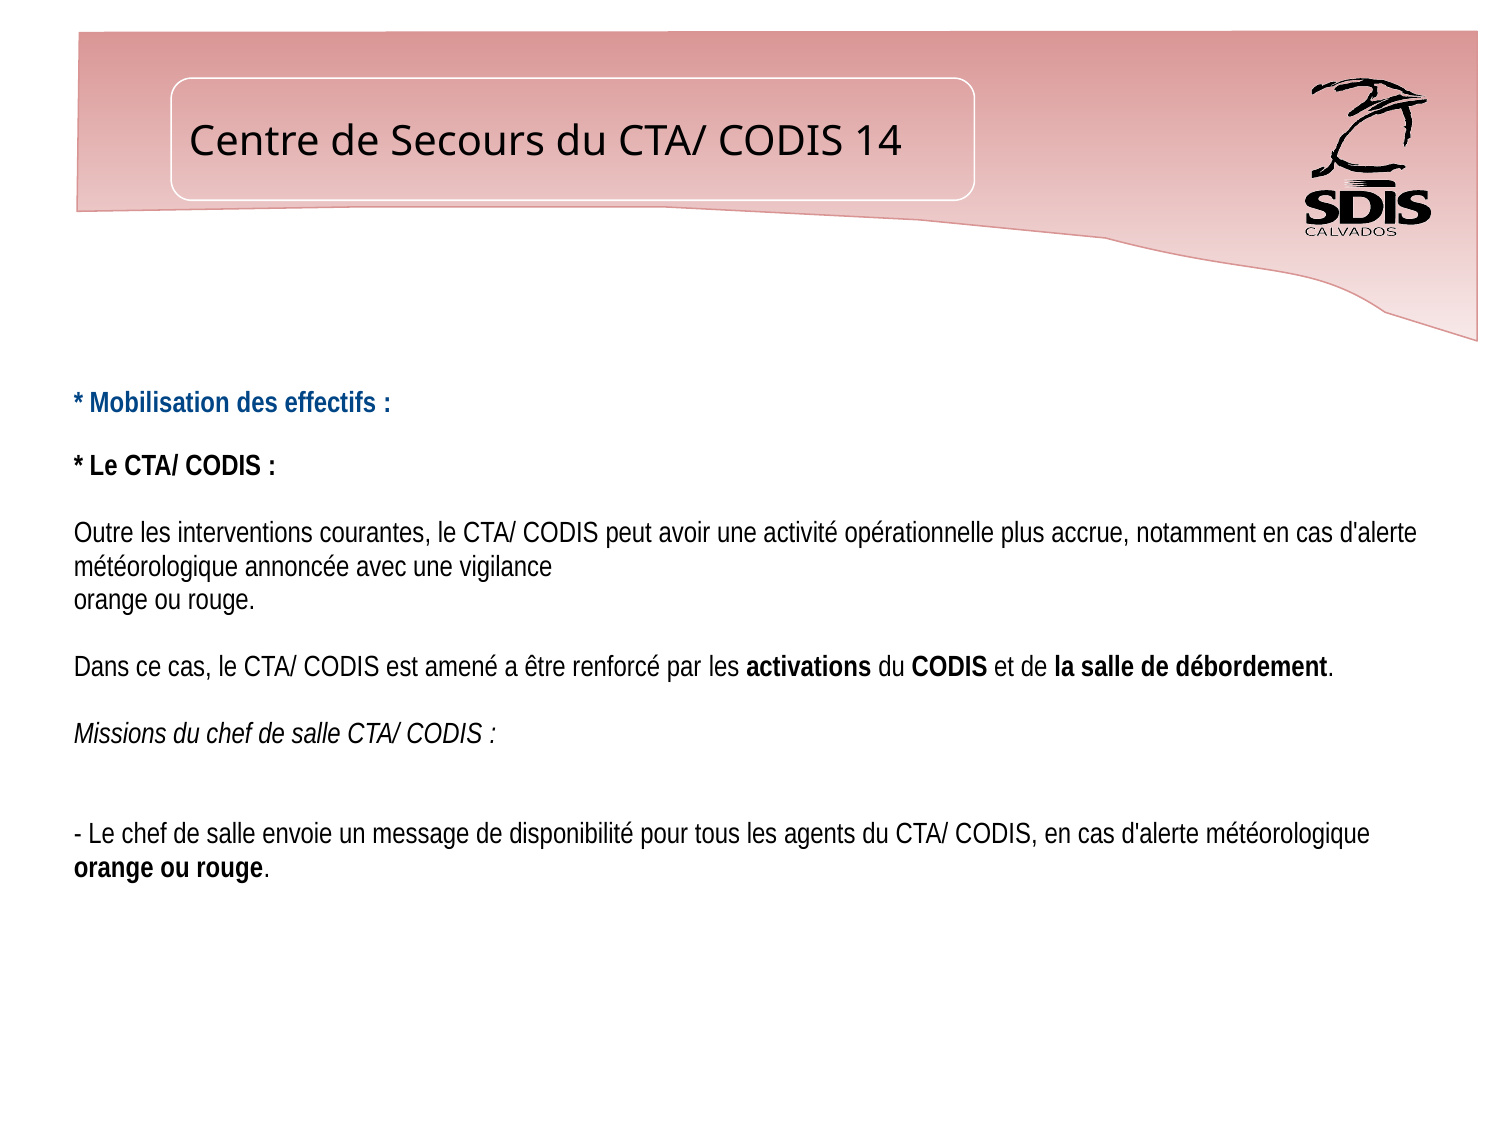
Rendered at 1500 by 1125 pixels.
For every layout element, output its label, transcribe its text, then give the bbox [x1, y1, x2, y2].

picture [1305, 78, 1431, 236]
text_box [77, 31, 1478, 341]
text_box * Mobilisation des effectifs : * Le CTA/ CODIS : Outre les interventions courantes, le CTA/ CODIS peut avoir une activité opérationnelle plus accrue, notamment en cas d'alerte météorologique annoncée avec une vigilance orange ou rouge. Dans ce cas, le CTA/ CODIS est amené a être renforcé par les activations du CODIS et de la salle de débordement. Missions du chef de salle CTA/ CODIS : - Le chef de salle envoie un message de disponibilité pour tous les agents du CTA/ CODIS, en cas d'alerte météorologique orange ou rouge. [59, 377, 1465, 1009]
text_box Centre de Secours du CTA/ CODIS 14 [171, 78, 975, 201]
